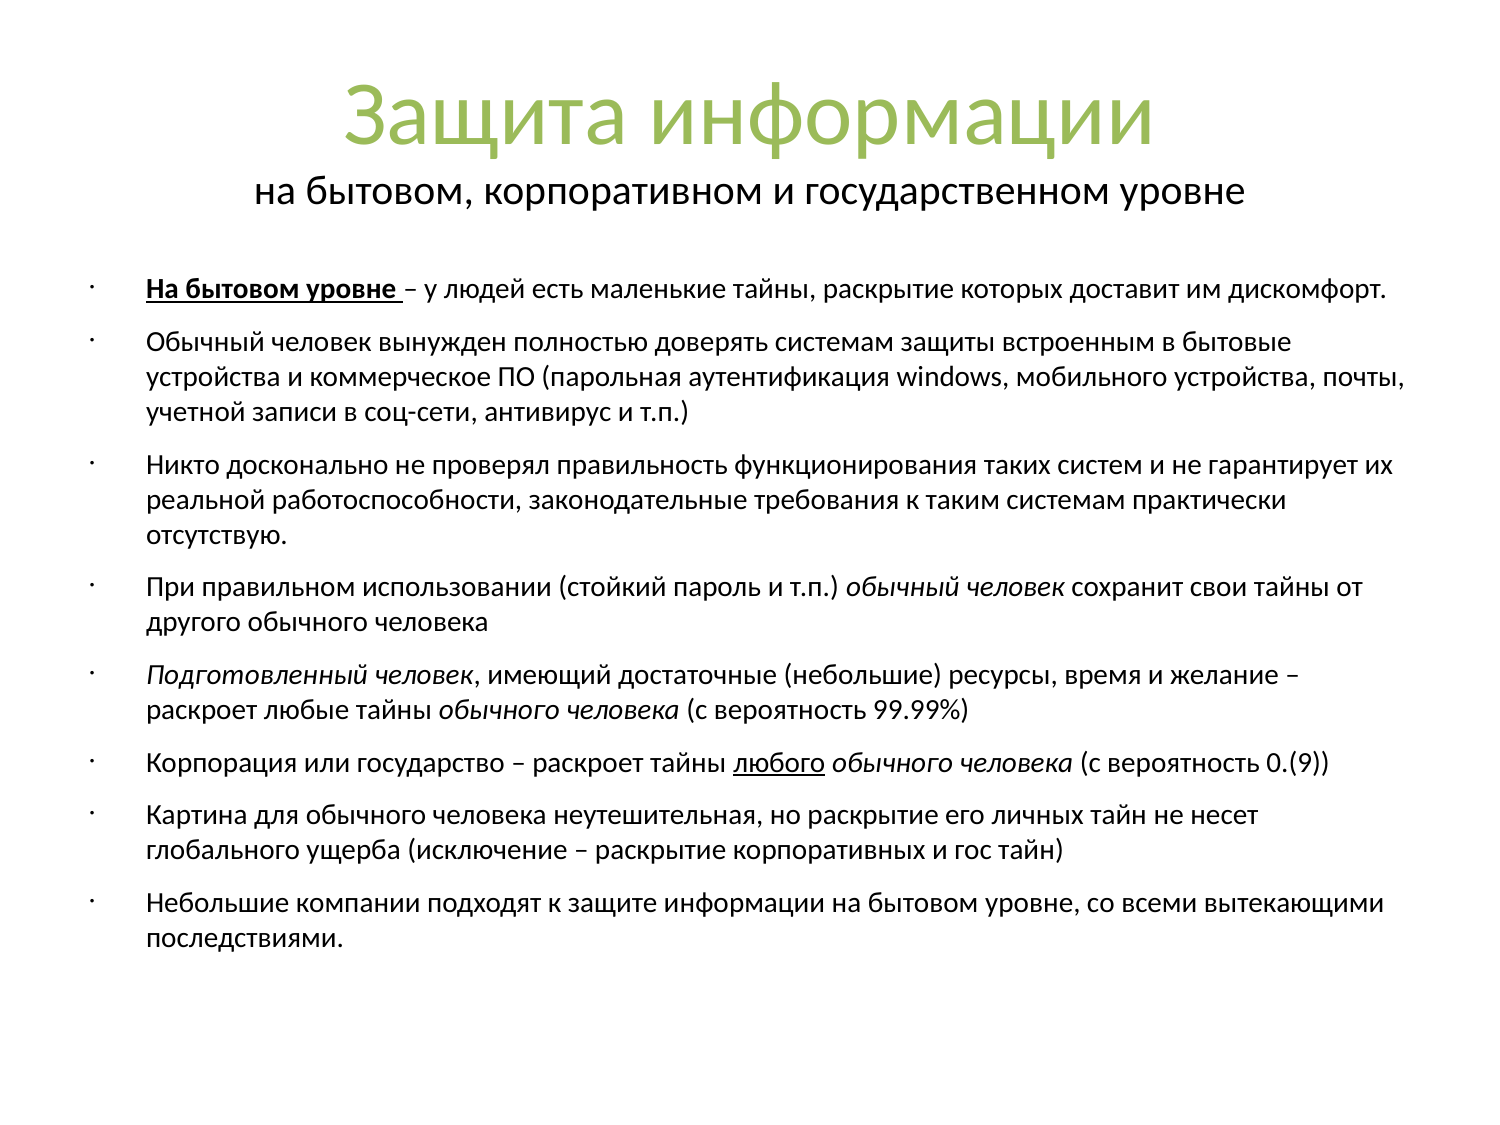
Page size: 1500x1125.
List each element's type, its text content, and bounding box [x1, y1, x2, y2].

list На бытовом уровне – у людей есть маленькие тайны, раскрытие которых доставит им дискомфорт. Обычный человек вынужден полностью доверять системам защиты встроенным в бытовые устройства и коммерческое ПО (парольная аутентификация windows, мобильного устройства, почты, учетной записи в соц-сети, антивирус и т.п.) Никто досконально не проверял правильность функционирования таких систем и не гарантирует их реальной работоспособности, законодательные требования к таким системам практически отсутствую. При правильном использовании (стойкий пароль и т.п.) обычный человек сохранит свои тайны от другого обычного человека Подготовленный человек, имеющий достаточные (небольшие) ресурсы, время и желание – раскроет любые тайны обычного человека (с вероятность 99.99%) Корпорация или государство – раскроет тайны любого обычного человека (с вероятность 0.(9)) Картина для обычного человека неутешительная, но раскрытие его личных тайн не несет глобального ущерба (исключение – раскрытие корпоративных и гос тайн) Небольшие компании подходят к защите информации на бытовом уровне, со всеми вытекающими последствиями. [75, 262, 1425, 1005]
title Защита информации на бытовом, корпоративном и государственном уровне [75, 45, 1425, 233]
